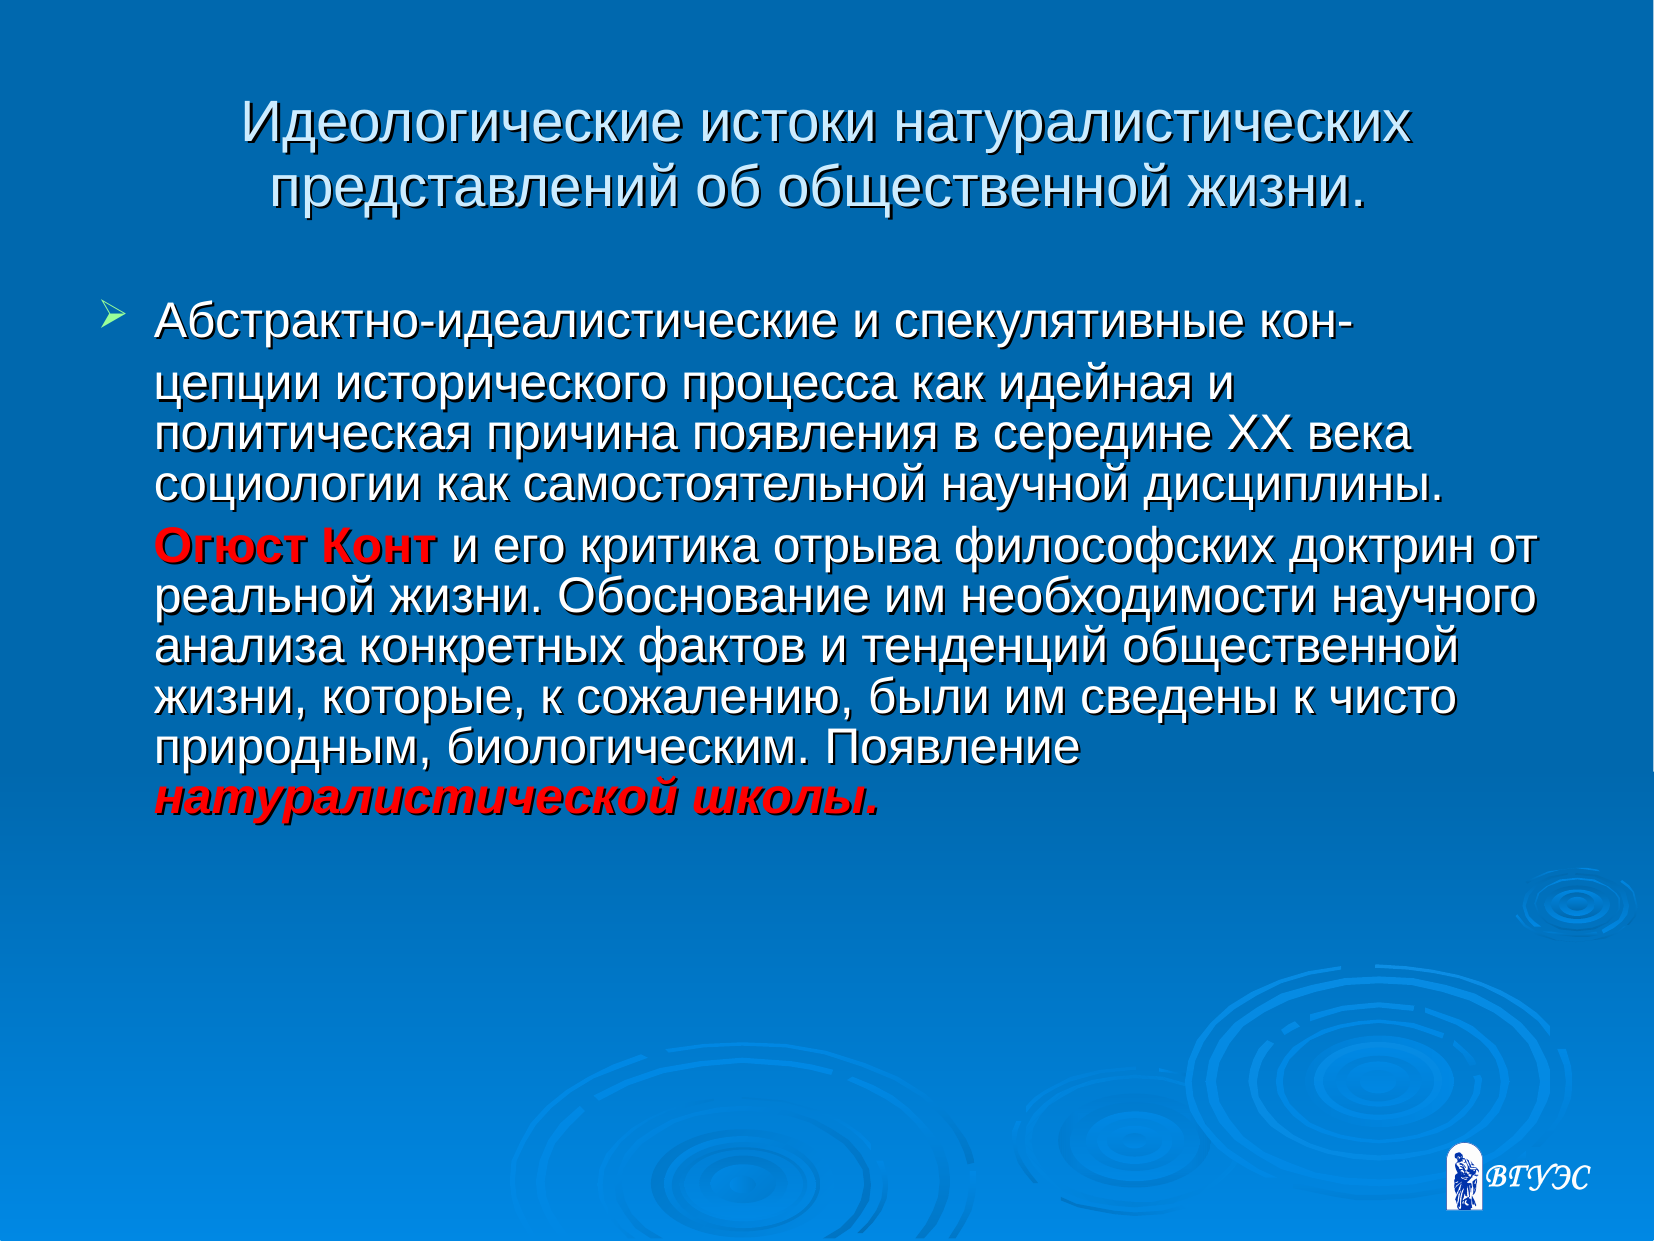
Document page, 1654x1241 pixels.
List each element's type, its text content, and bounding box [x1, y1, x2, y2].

title Идеологические истоки натуралистических представлений об общественной жизни. [82, 50, 1571, 257]
list Абстрактно-идеалистические и спекулятивные кон- цепции исторического процесса как идейная и политическая причина появления в середине ХХ века социологии как самостоятельной научной дисциплины. Огюст Конт и его критика отрыва философских доктрин от реальной жизни. Обоснование им необходимости научного анализа конкретных фактов и тенденций общественной жизни, которые, к сожалению, были им сведены к чисто природным, биологическим. Появление натуралистической школы. [82, 289, 1571, 1108]
picture [1446, 1142, 1592, 1211]
